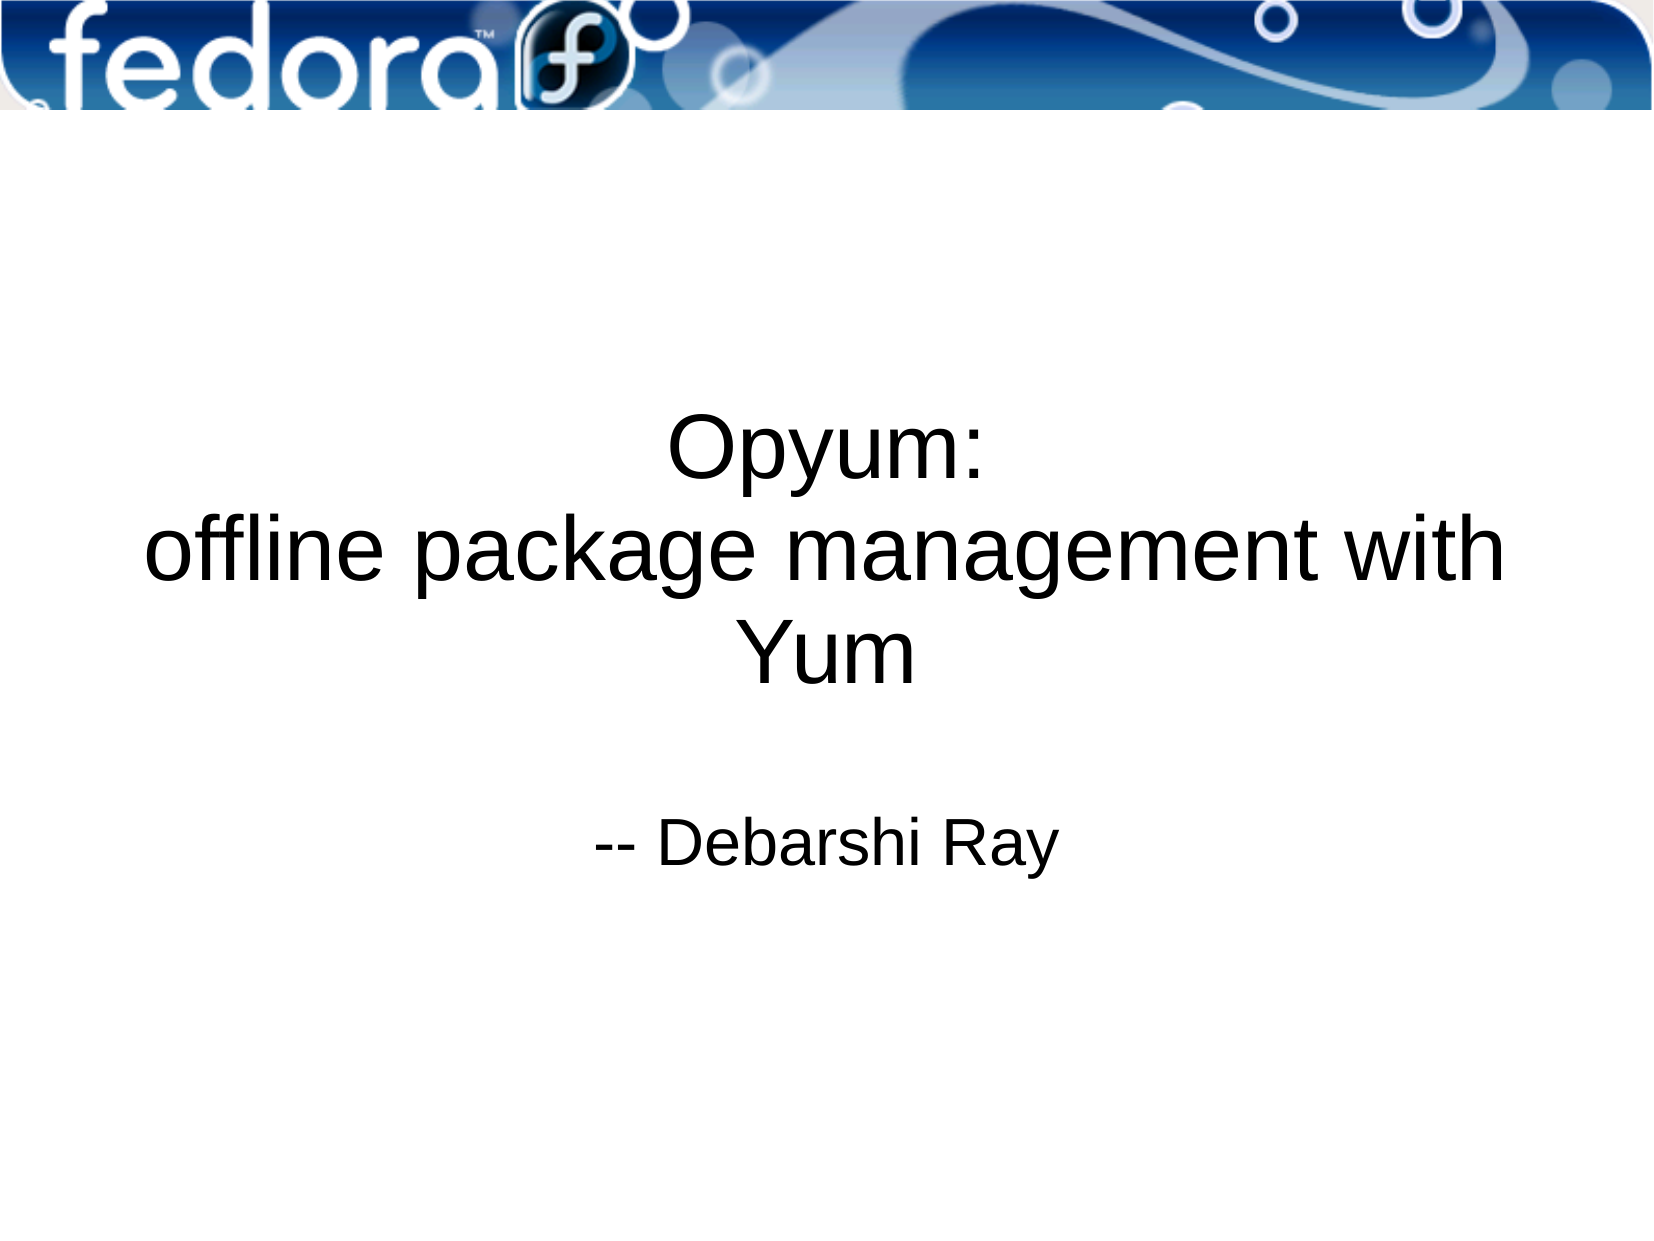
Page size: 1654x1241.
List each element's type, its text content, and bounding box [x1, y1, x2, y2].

picture [0, 0, 1654, 110]
subtitle Opyum: offline package management with Yum -- Debarshi Ray [82, 225, 1571, 1051]
